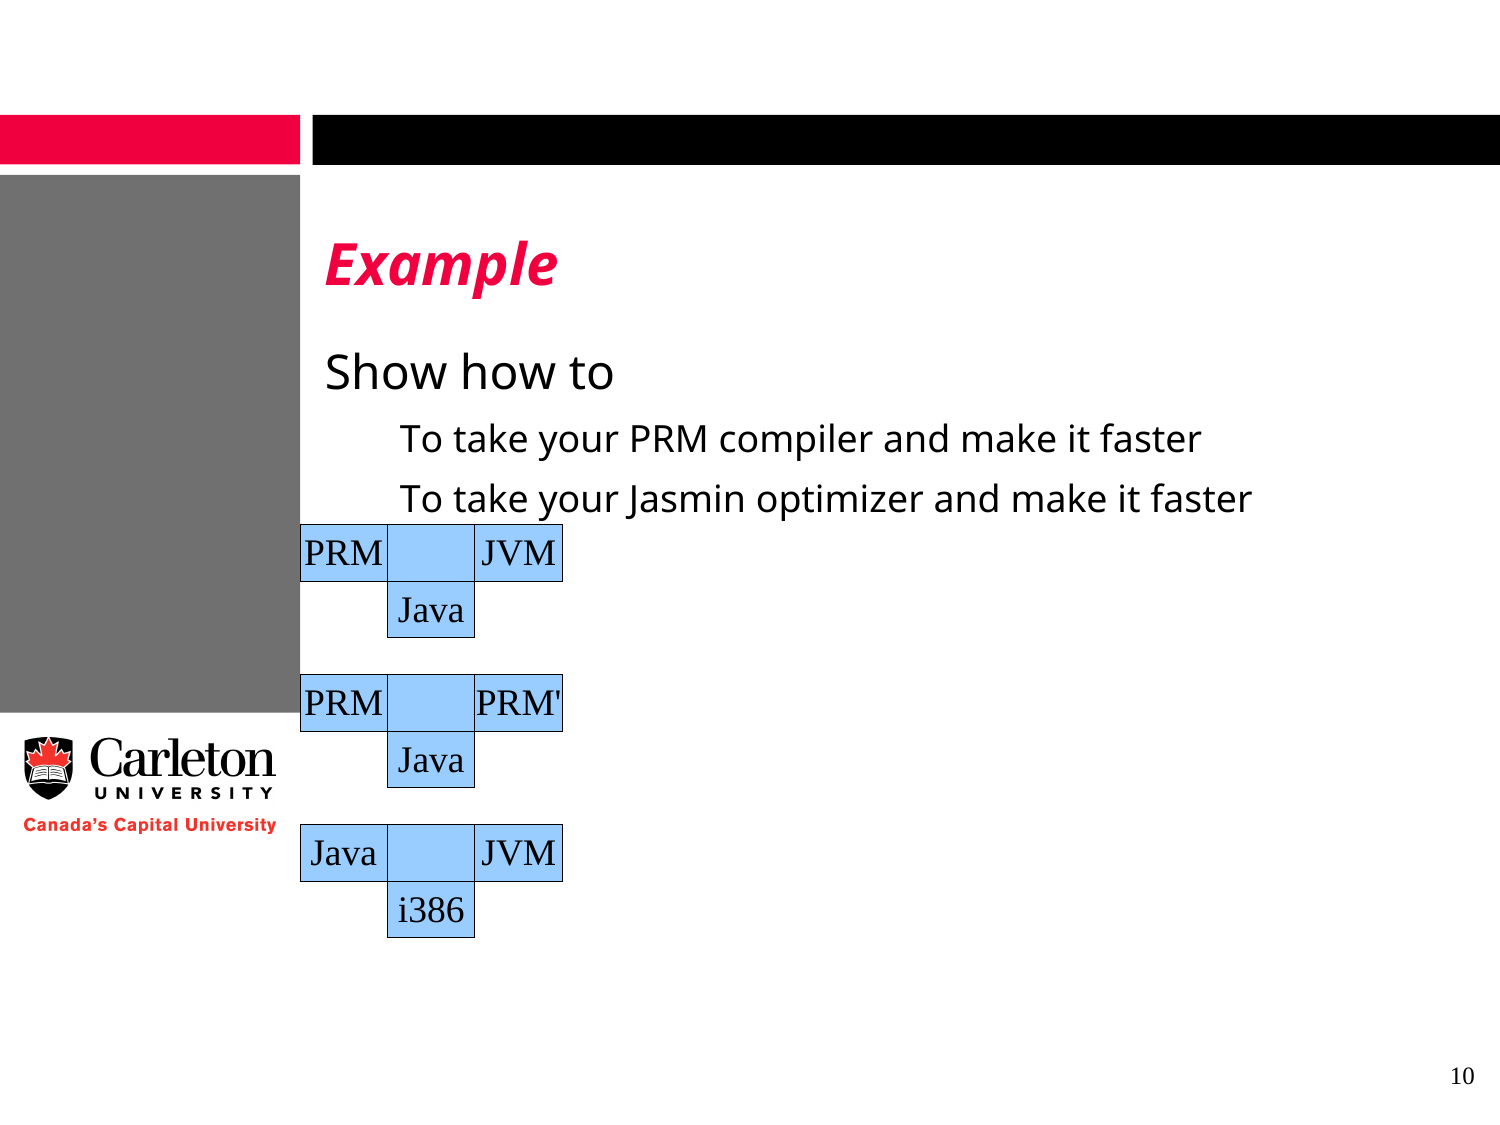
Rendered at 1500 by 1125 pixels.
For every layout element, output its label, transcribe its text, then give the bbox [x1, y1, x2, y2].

text_box i386 [387, 882, 475, 938]
text_box PRM [300, 524, 387, 582]
list Show how to To take your PRM compiler and make it faster To take your Jasmin optimizer and make it faster [324, 324, 1450, 1036]
text_box [387, 824, 475, 882]
text_box Java [387, 732, 475, 788]
text_box Java [387, 582, 475, 638]
text_box PRM' [475, 674, 563, 732]
text_box PRM [300, 674, 387, 732]
text_box [387, 524, 475, 582]
text_box JVM [475, 824, 563, 882]
text_box Java [300, 824, 387, 882]
title Example [324, 194, 1450, 324]
picture [24, 737, 276, 834]
text_box [387, 674, 475, 732]
text_box JVM [475, 524, 563, 582]
